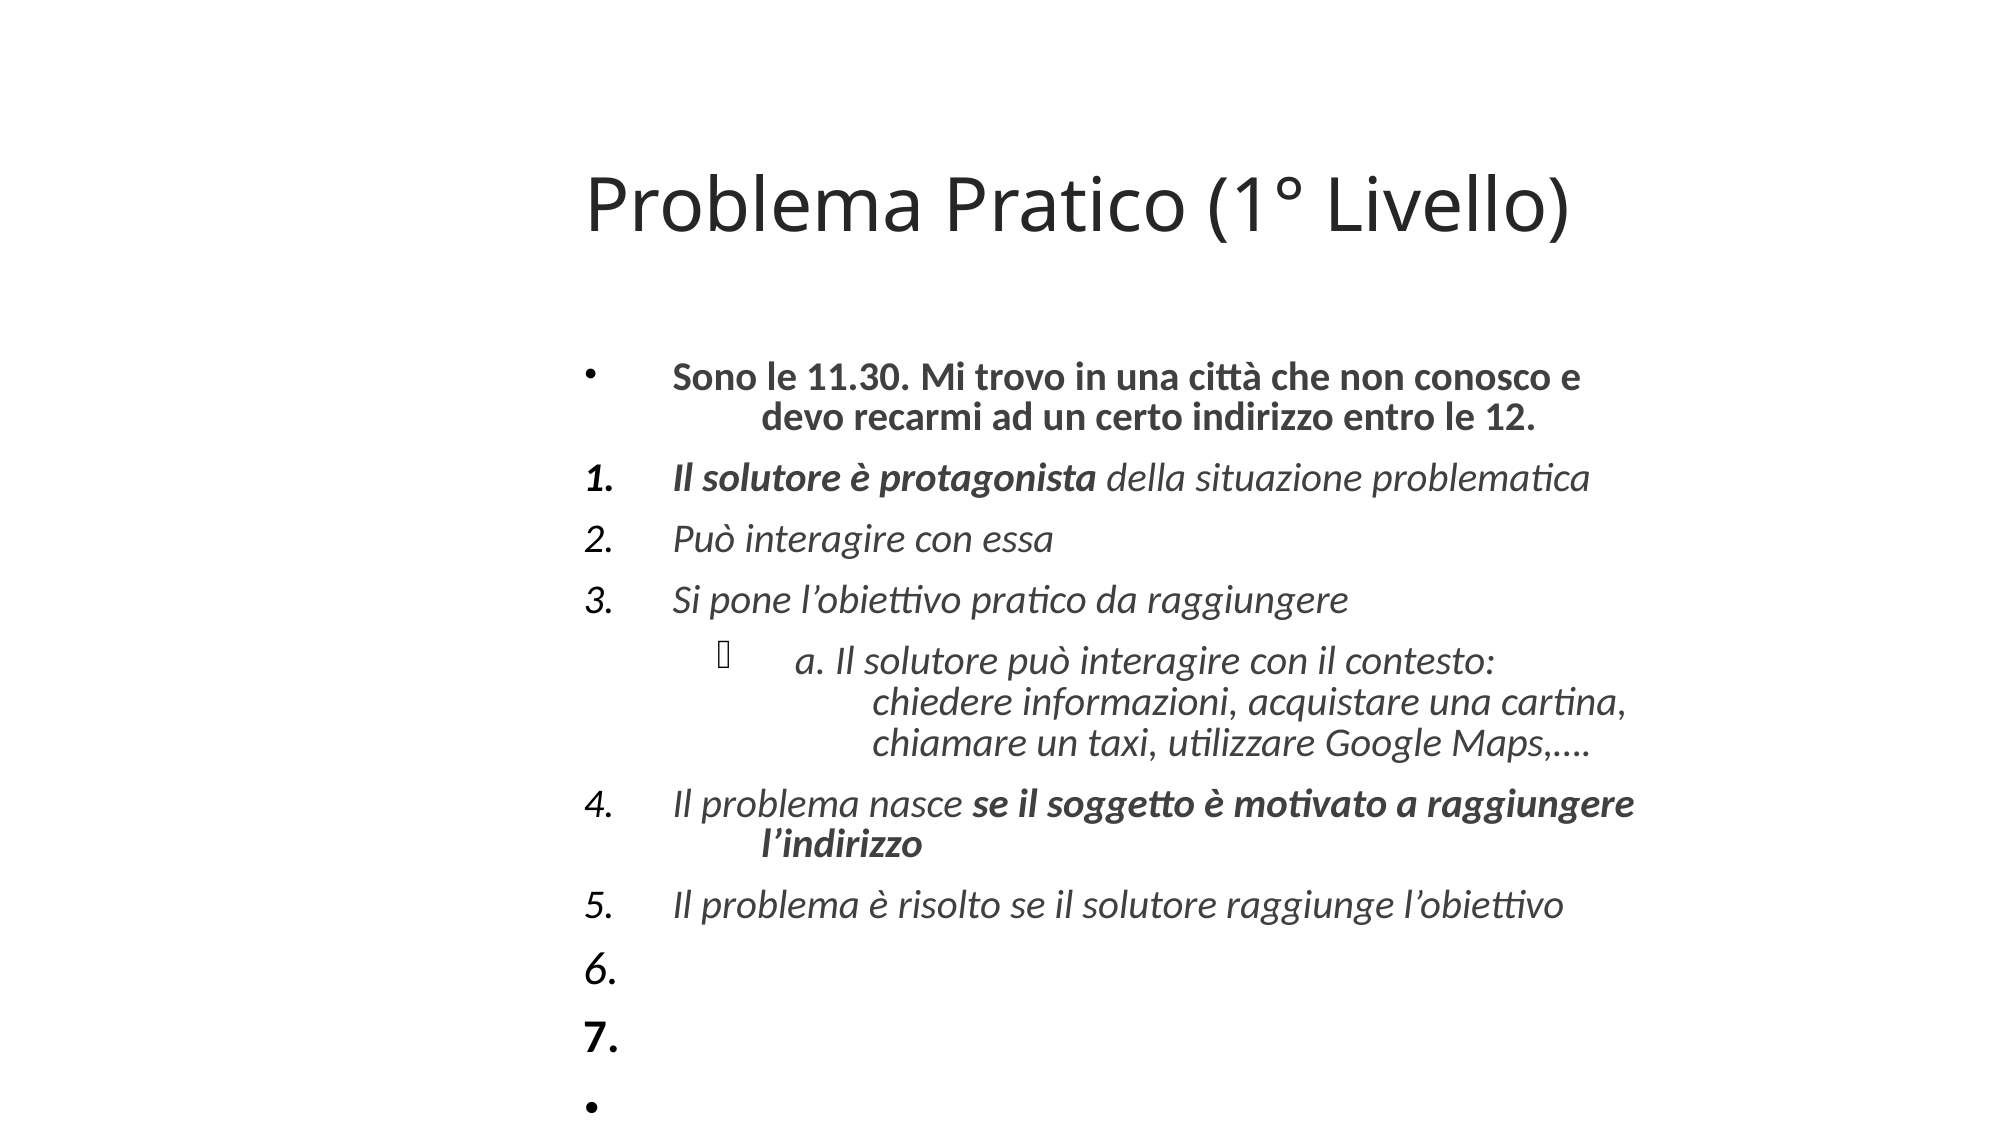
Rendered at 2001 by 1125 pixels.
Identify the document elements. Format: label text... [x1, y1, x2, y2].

list Sono le 11.30. Mi trovo in una città che non conosco e devo recarmi ad un certo indirizzo entro le 12. Il solutore è protagonista della situazione problematica Può interagire con essa Si pone l’obiettivo pratico da raggiungere a. Il solutore può interagire con il contesto: chiedere informazioni, acquistare una cartina, chiamare un taxi, utilizzare Google Maps,…. Il problema nasce se il soggetto è motivato a raggiungere l’indirizzo Il problema è risolto se il solutore raggiunge l’obiettivo [568, 350, 1651, 970]
title Problema Pratico (1° Livello) [569, 102, 1651, 313]
